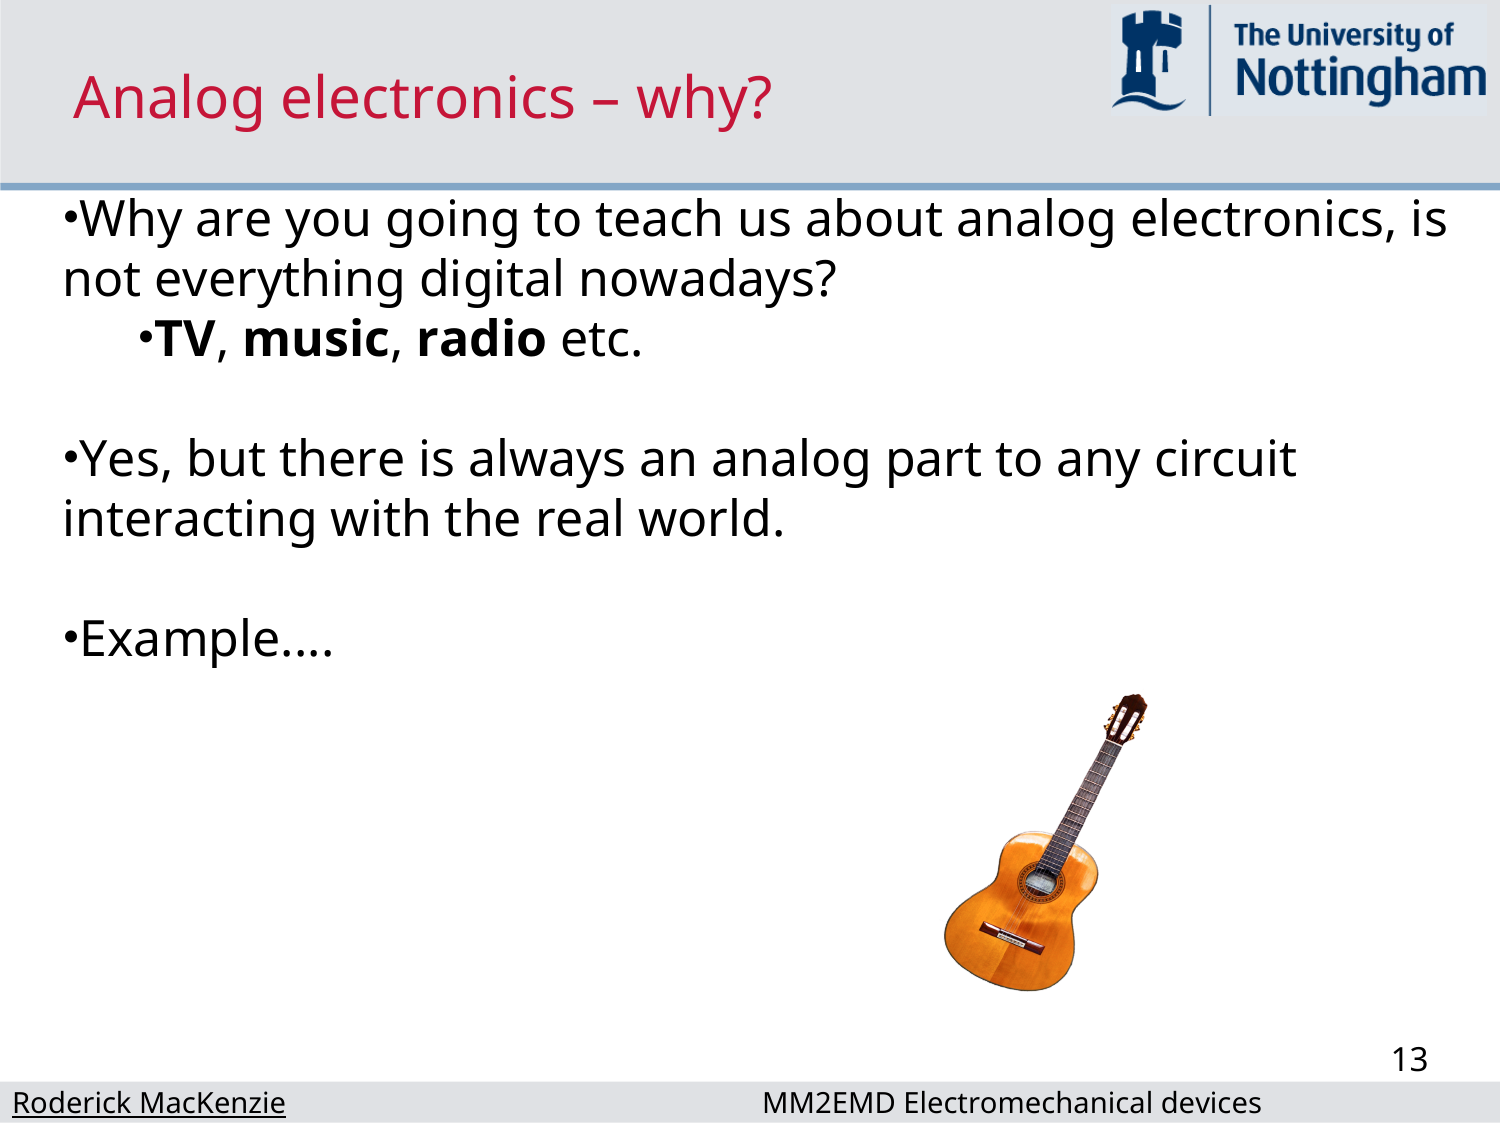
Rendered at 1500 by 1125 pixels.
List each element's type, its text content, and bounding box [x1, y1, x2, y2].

text_box Why are you going to teach us about analog electronics, is not everything digital nowadays? TV, music, radio etc. Yes, but there is always an analog part to any circuit interacting with the real world. Example.... [47, 178, 1490, 749]
title Analog electronics – why? [59, 43, 1297, 148]
picture [939, 688, 1148, 992]
text_box <number> [1375, 1030, 1500, 1101]
picture [1111, 4, 1487, 116]
